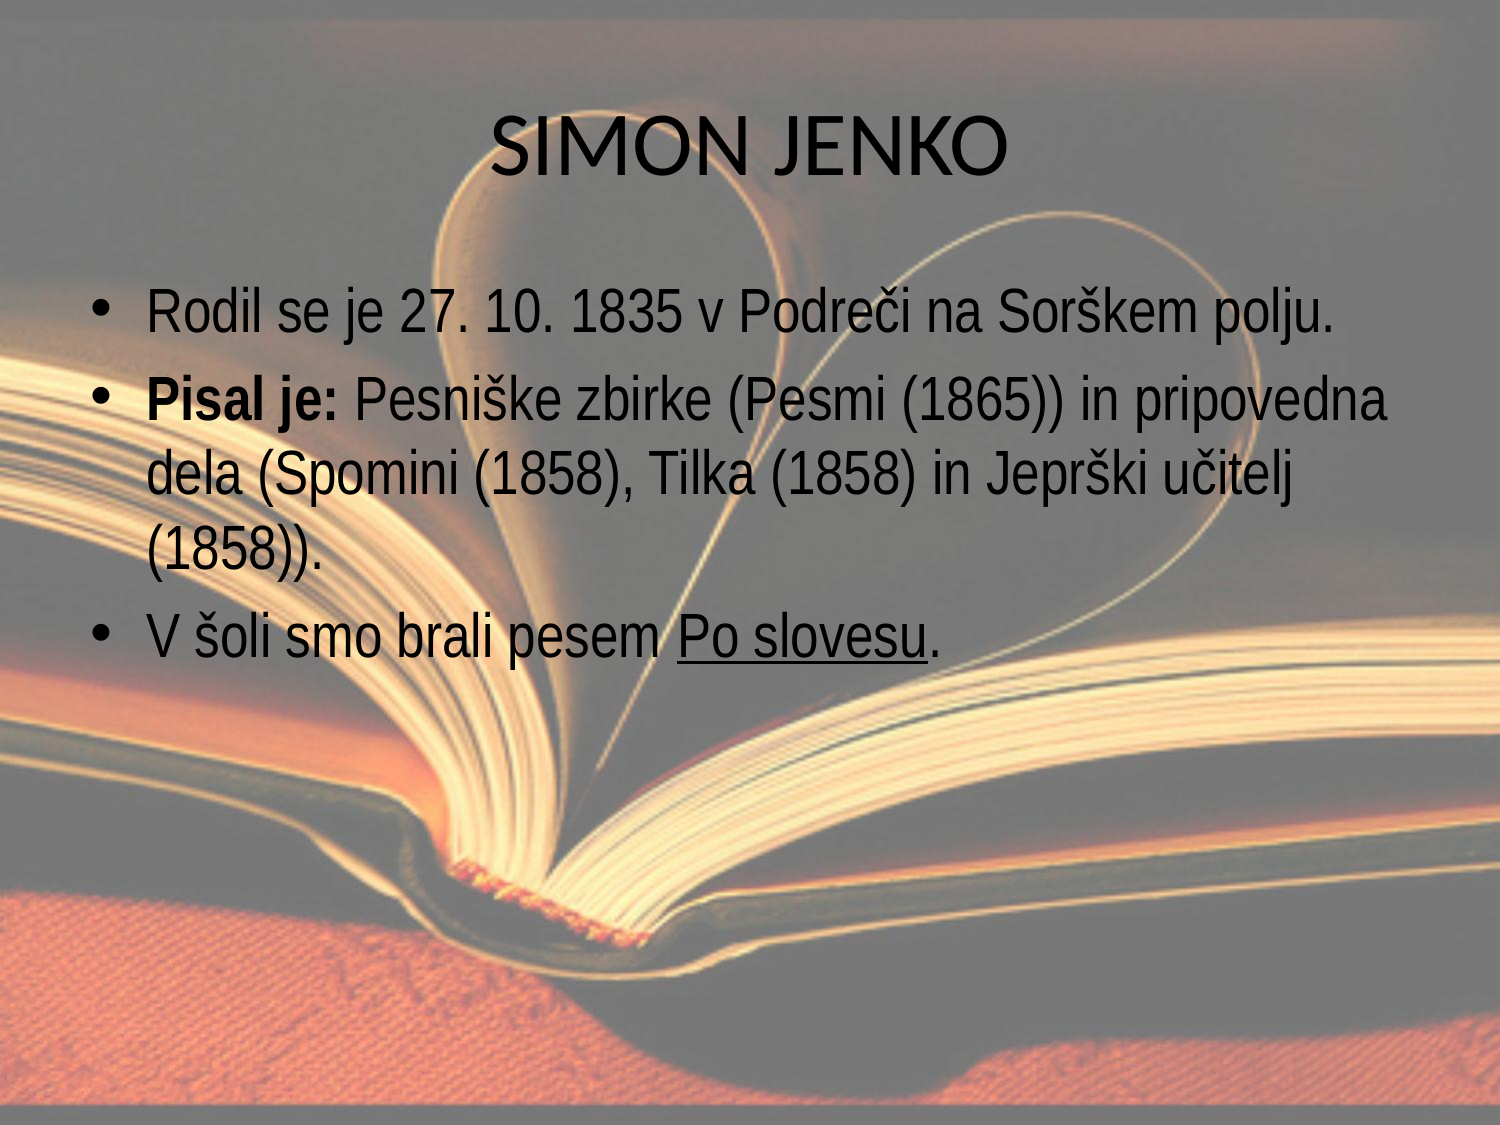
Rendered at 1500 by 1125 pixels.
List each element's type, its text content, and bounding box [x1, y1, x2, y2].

picture [0, 0, 1500, 1125]
list Rodil se je 27. 10. 1835 v Podreči na Sorškem polju. Pisal je: Pesniške zbirke (Pesmi (1865)) in pripovedna dela (Spomini (1858), Tilka (1858) in Jeprški učitelj (1858)). V šoli smo brali pesem Po slovesu. [75, 262, 1425, 1005]
title SIMON JENKO [75, 45, 1425, 233]
